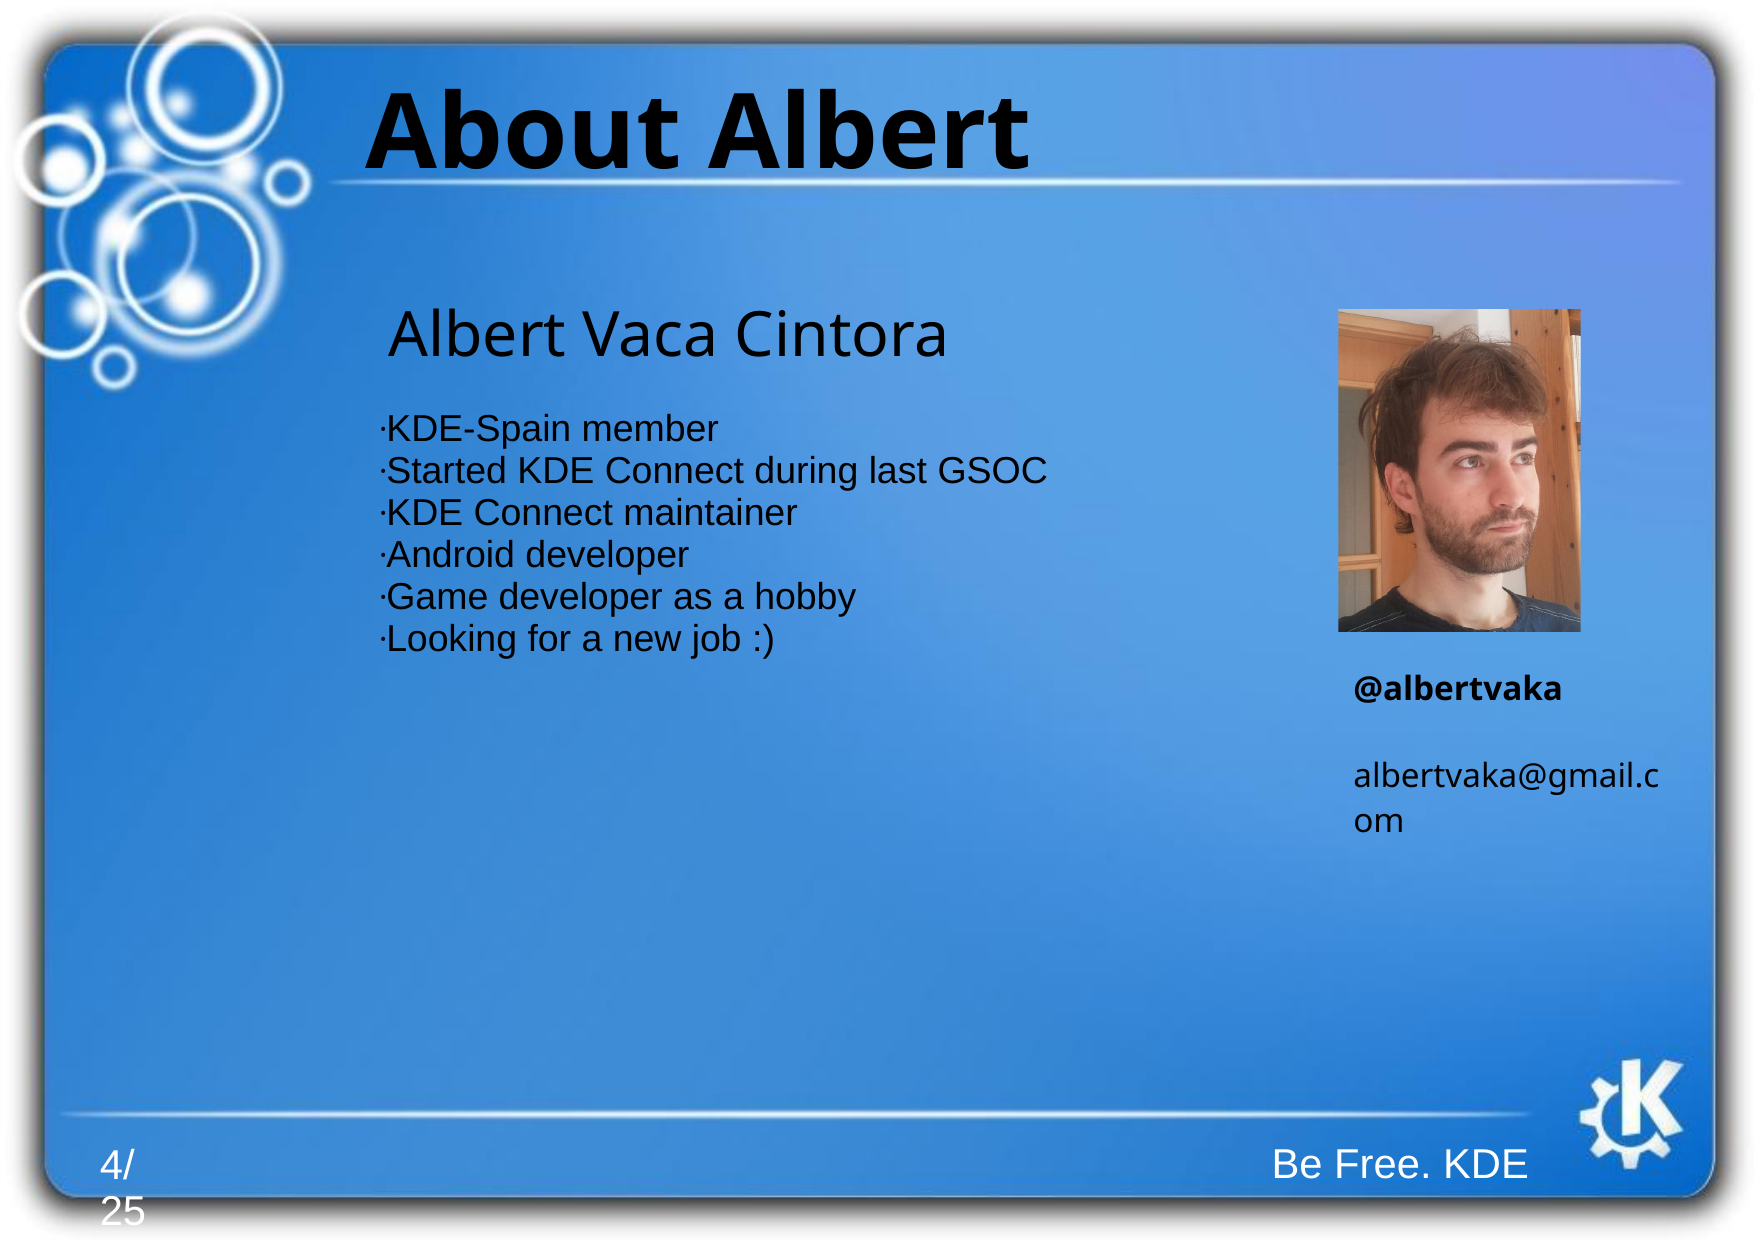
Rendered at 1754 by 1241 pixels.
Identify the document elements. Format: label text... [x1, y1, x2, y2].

picture [0, 0, 1754, 1241]
text_box KDE-Spain member Started KDE Connect during last GSOC KDE Connect maintainer Android developer Game developer as a hobby Looking for a new job :) [365, 400, 1282, 895]
title About Albert [350, 49, 1649, 174]
text_box @albertvaka albertvaka@gmail.com [1338, 657, 1695, 845]
text_box Albert Vaca Cintora [373, 282, 1232, 400]
